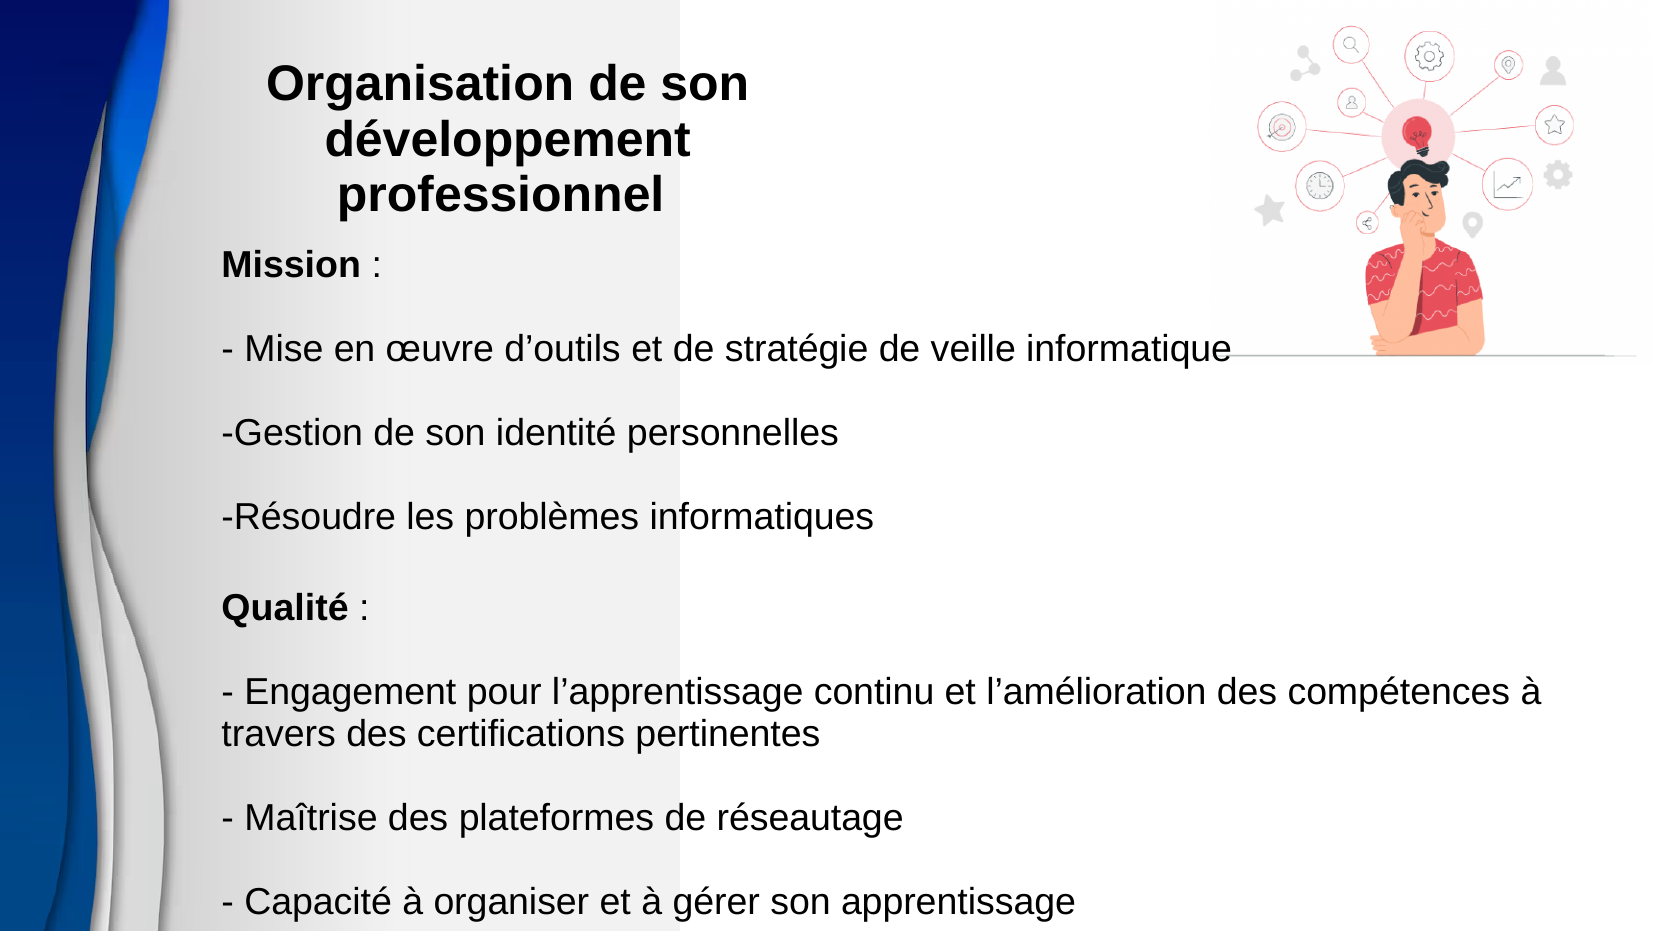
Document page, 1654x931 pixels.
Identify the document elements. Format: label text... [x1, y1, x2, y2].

text_box Mission : - Mise en œuvre d’outils et de stratégie de veille informatique -Gestion de son identité personnelles -Résoudre les problèmes informatiques [206, 236, 1654, 587]
text_box Qualité : - Engagement pour l’apprentissage continu et l’amélioration des compétences à travers des certifications pertinentes - Maîtrise des plateformes de réseautage - Capacité à organiser et à gérer son apprentissage [206, 587, 1654, 931]
picture [1210, 0, 1654, 236]
title Organisation de son développement professionnel [177, 41, 768, 237]
picture [0, 0, 680, 931]
